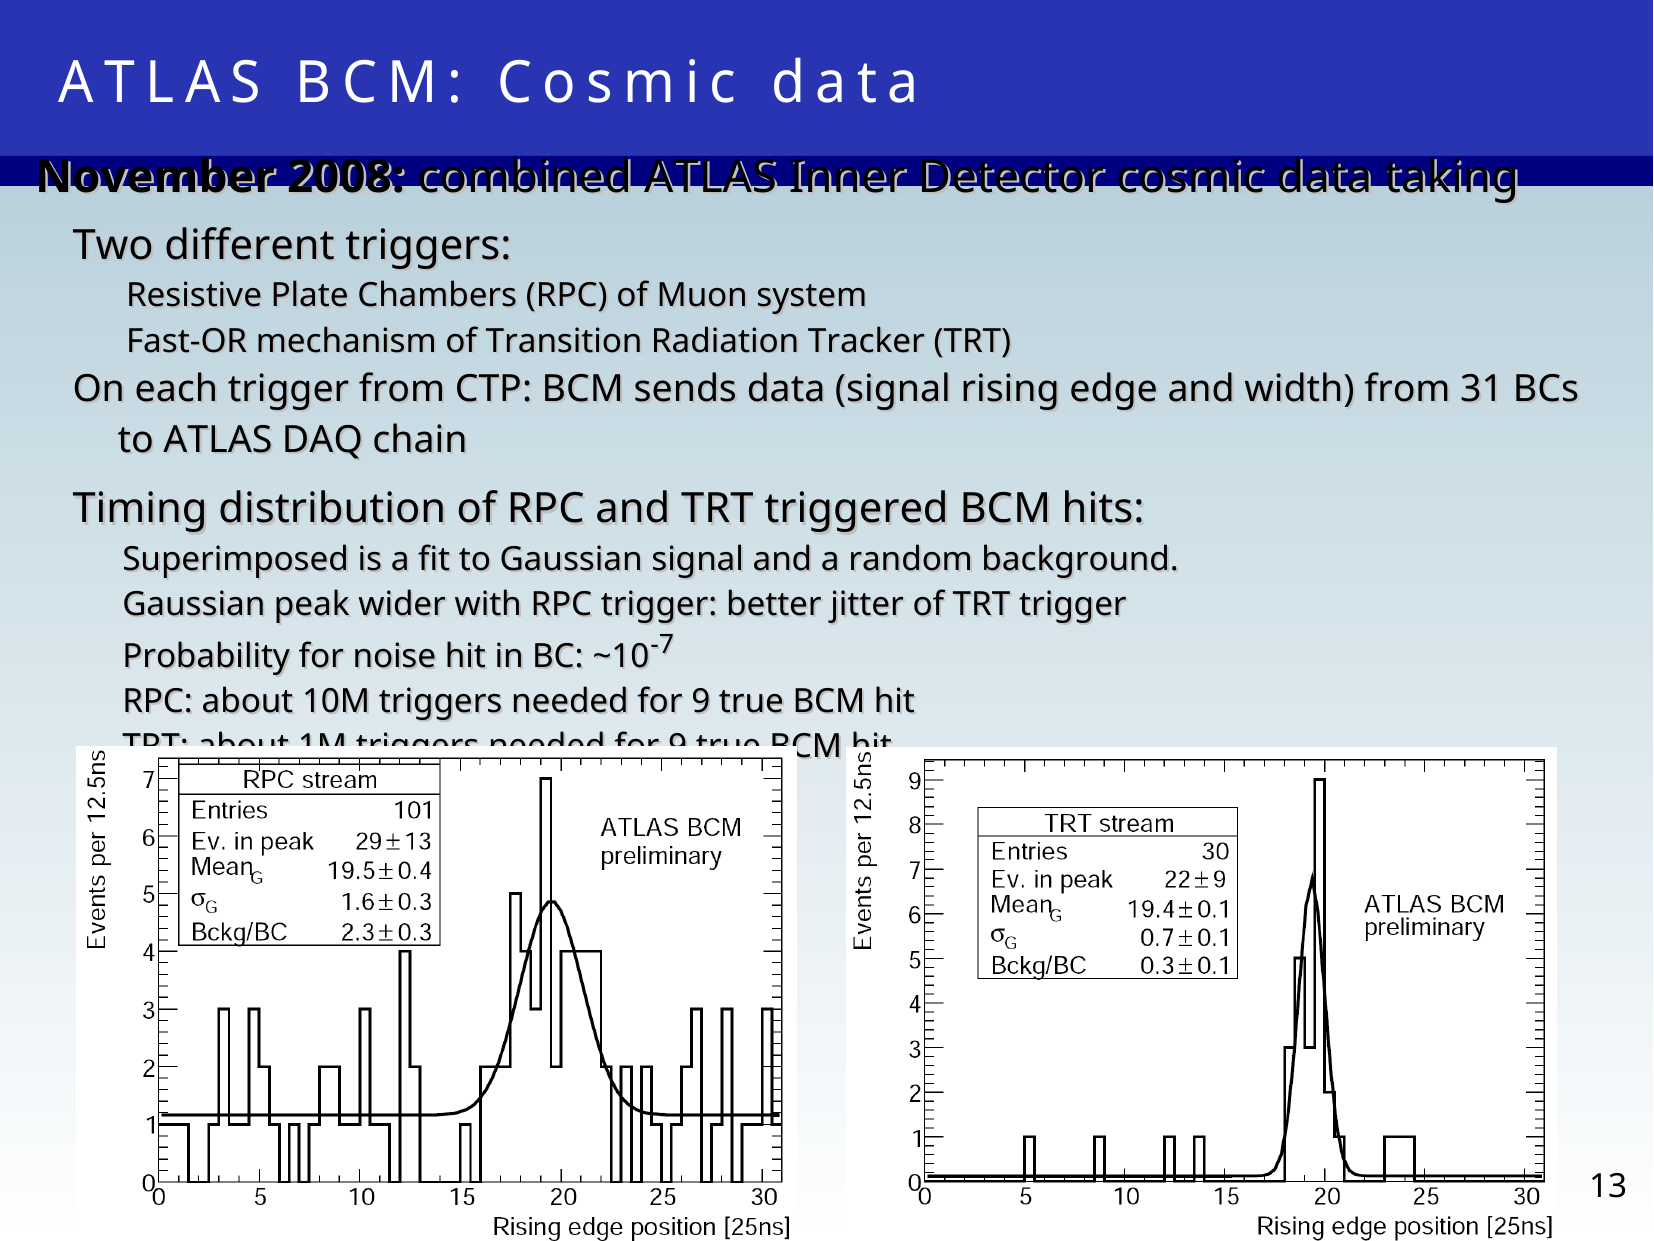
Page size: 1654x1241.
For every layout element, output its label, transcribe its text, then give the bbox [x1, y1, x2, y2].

picture [846, 747, 1557, 1241]
title ATLAS BCM: Cosmic data [58, 5, 1613, 155]
picture [76, 746, 797, 1241]
text_box November 2008: combined ATLAS Inner Detector cosmic data taking Two different triggers: Resistive Plate Chambers (RPC) of Muon system Fast-OR mechanism of Transition Radiation Tracker (TRT) On each trigger from CTP: BCM sends data (signal rising edge and width) from 31 BCs to ATLAS DAQ chain Timing distribution of RPC and TRT triggered BCM hits: Superimposed is a fit to Gaussian signal and a random background. Gaussian peak wider with RPC trigger: better jitter of TRT trigger Probability for noise hit in BC: ~10-7 RPC: about 10M triggers needed for 9 true BCM hit TRT: about 1M triggers needed for 9 true BCM hit [35, 182, 1617, 836]
